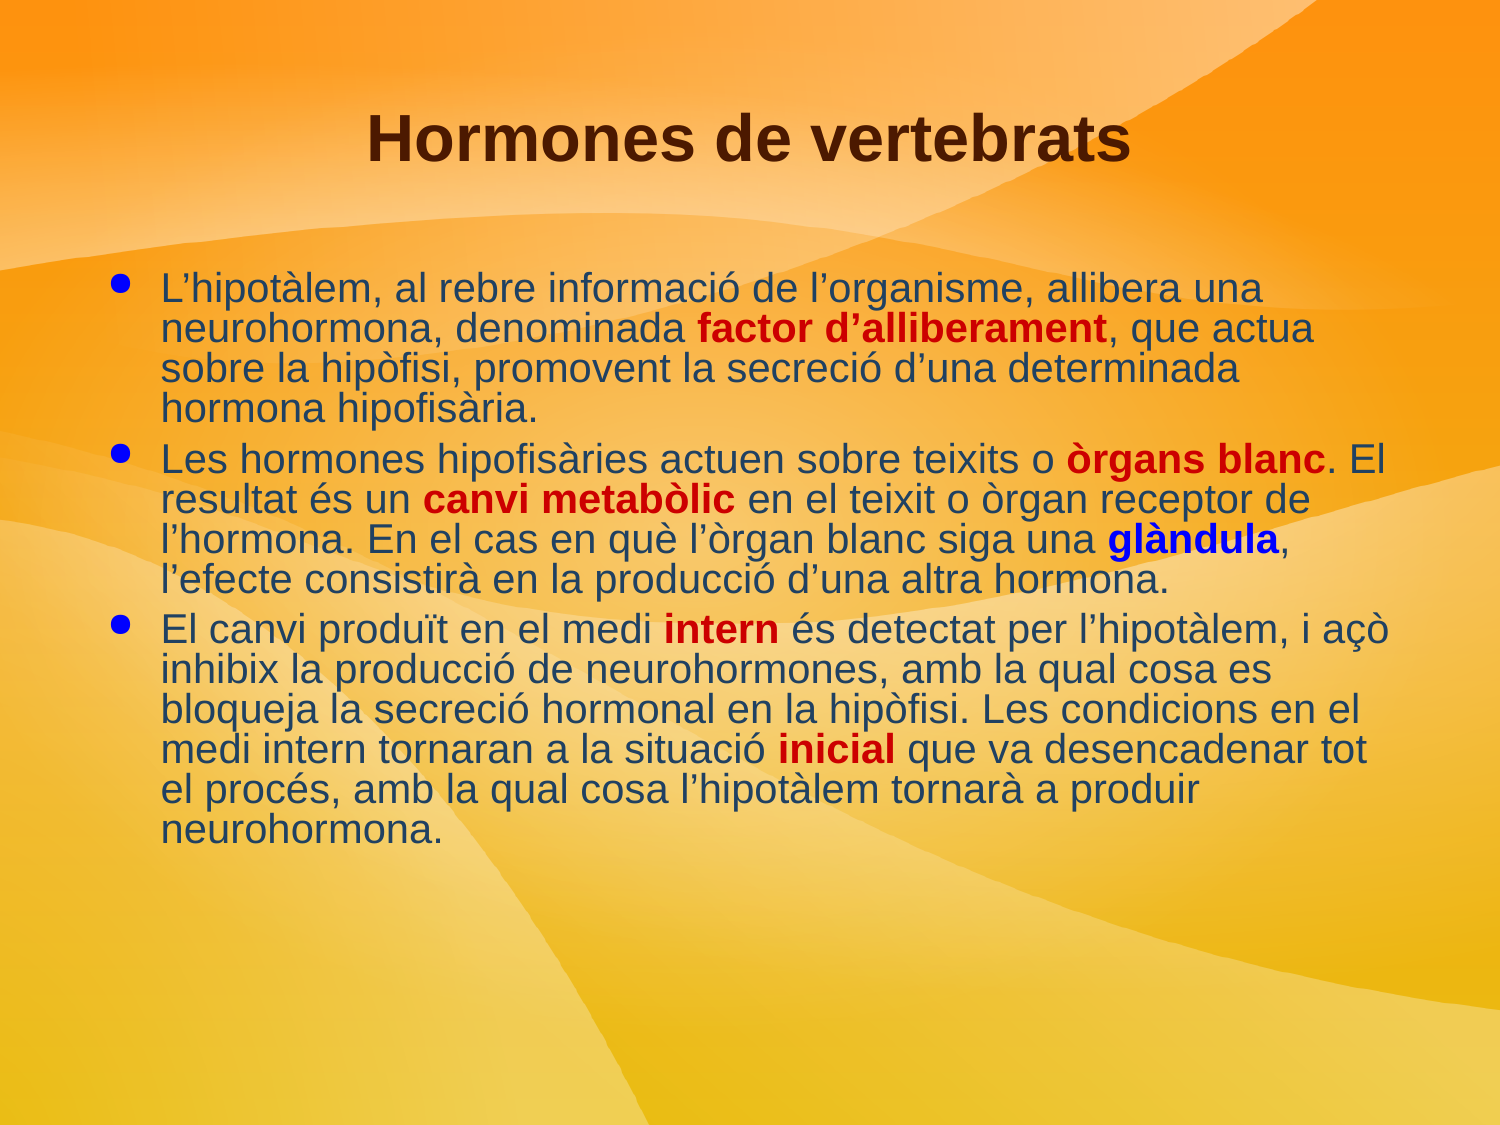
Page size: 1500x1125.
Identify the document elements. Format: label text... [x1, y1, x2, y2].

list L’hipotàlem, al rebre informació de l’organisme, allibera una neurohormona, denominada factor d’alliberament, que actua sobre la hipòfisi, promovent la secreció d’una determinada hormona hipofisària. Les hormones hipofisàries actuen sobre teixits o òrgans blanc. El resultat és un canvi metabòlic en el teixit o òrgan receptor de l’hormona. En el cas en què l’òrgan blanc siga una glàndula, l’efecte consistirà en la producció d’una altra hormona. El canvi produït en el medi intern és detectat per l’hipotàlem, i açò inhibix la producció de neurohormones, amb la qual cosa es bloqueja la secreció hormonal en la hipòfisi. Les condicions en el medi intern tornaran a la situació inicial que va desencadenar tot el procés, amb la qual cosa l’hipotàlem tornarà a produir neurohormona. [75, 263, 1425, 1006]
title Hormones de vertebrats [75, 52, 1425, 225]
picture [0, 0, 1500, 1125]
